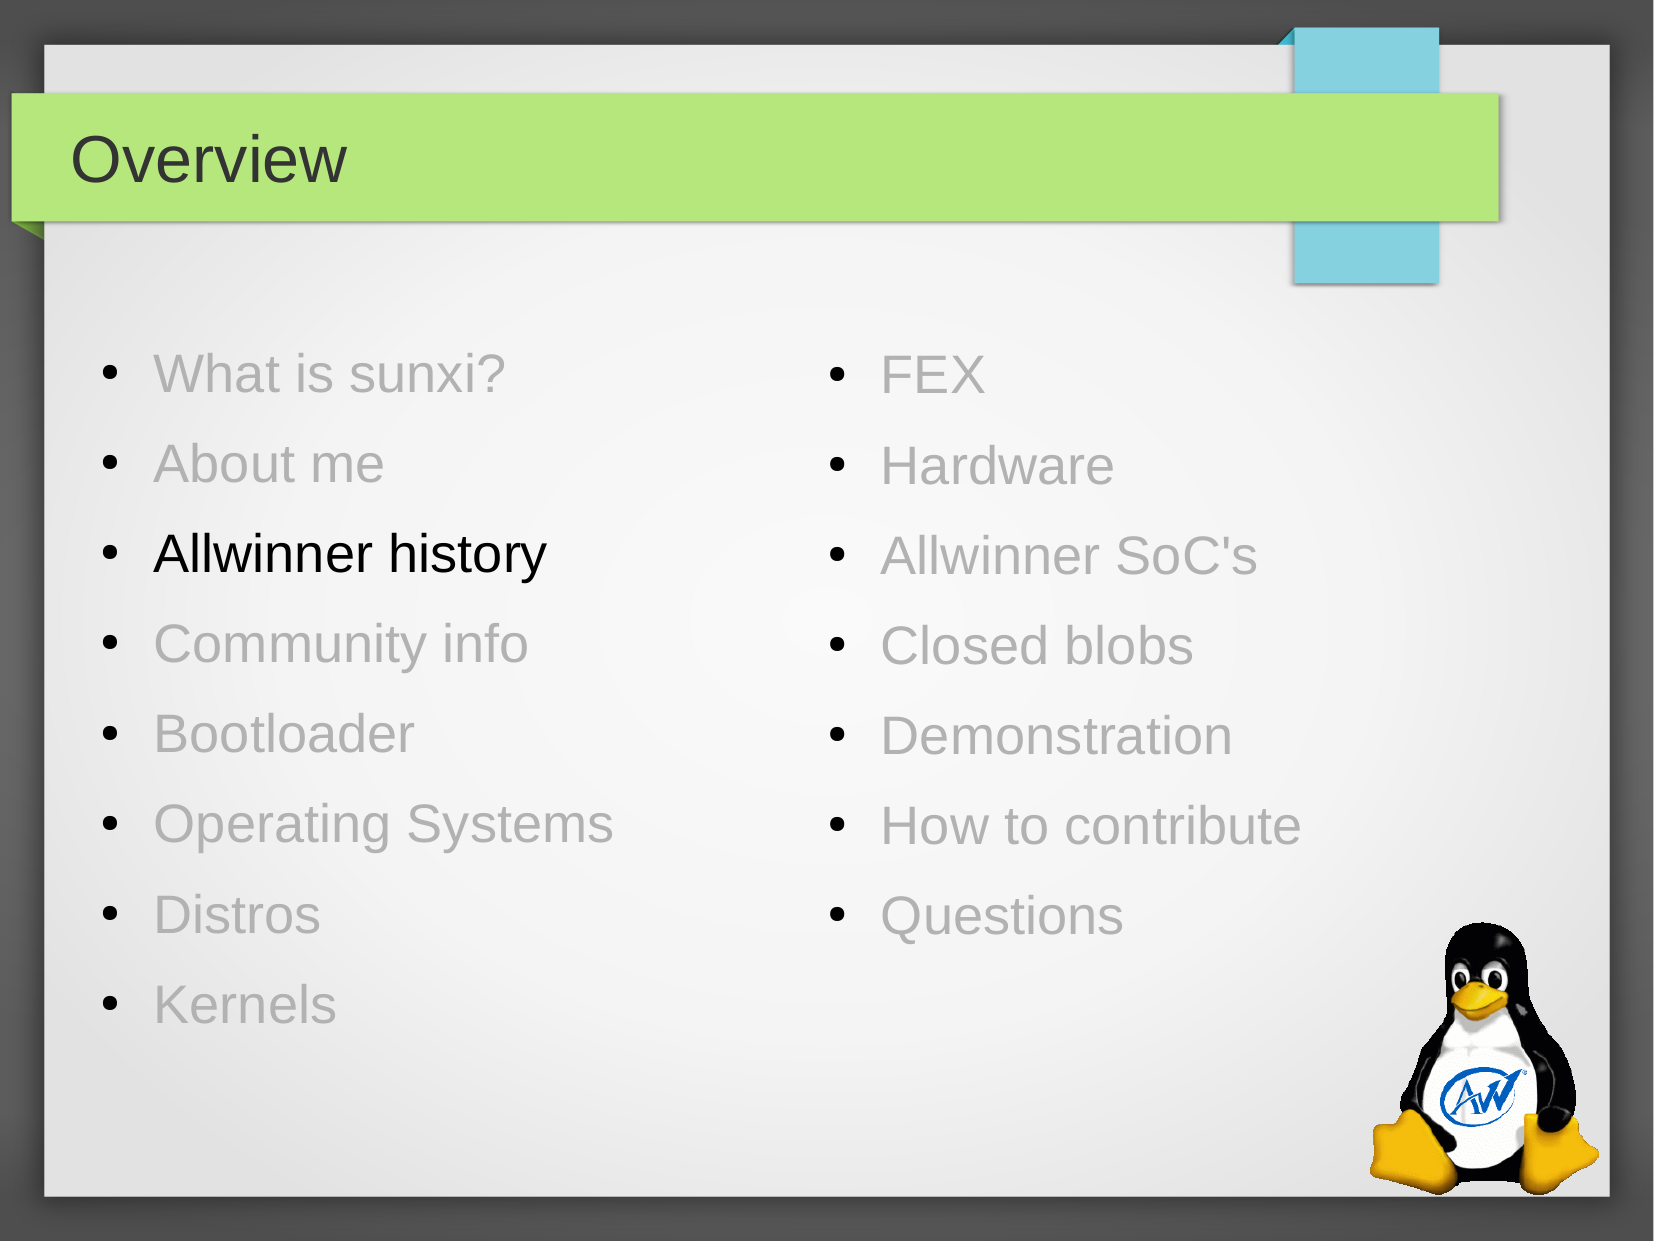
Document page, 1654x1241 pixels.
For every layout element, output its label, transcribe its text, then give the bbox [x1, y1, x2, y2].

picture [0, 0, 1654, 1241]
list What is sunxi? About me Allwinner history Community info Bootloader Operating Systems Distros Kernels [82, 343, 781, 1063]
list FEX Hardware Allwinner SoC's Closed blobs Demonstration How to contribute Questions [810, 345, 1508, 1065]
title Overview [70, 106, 1229, 213]
